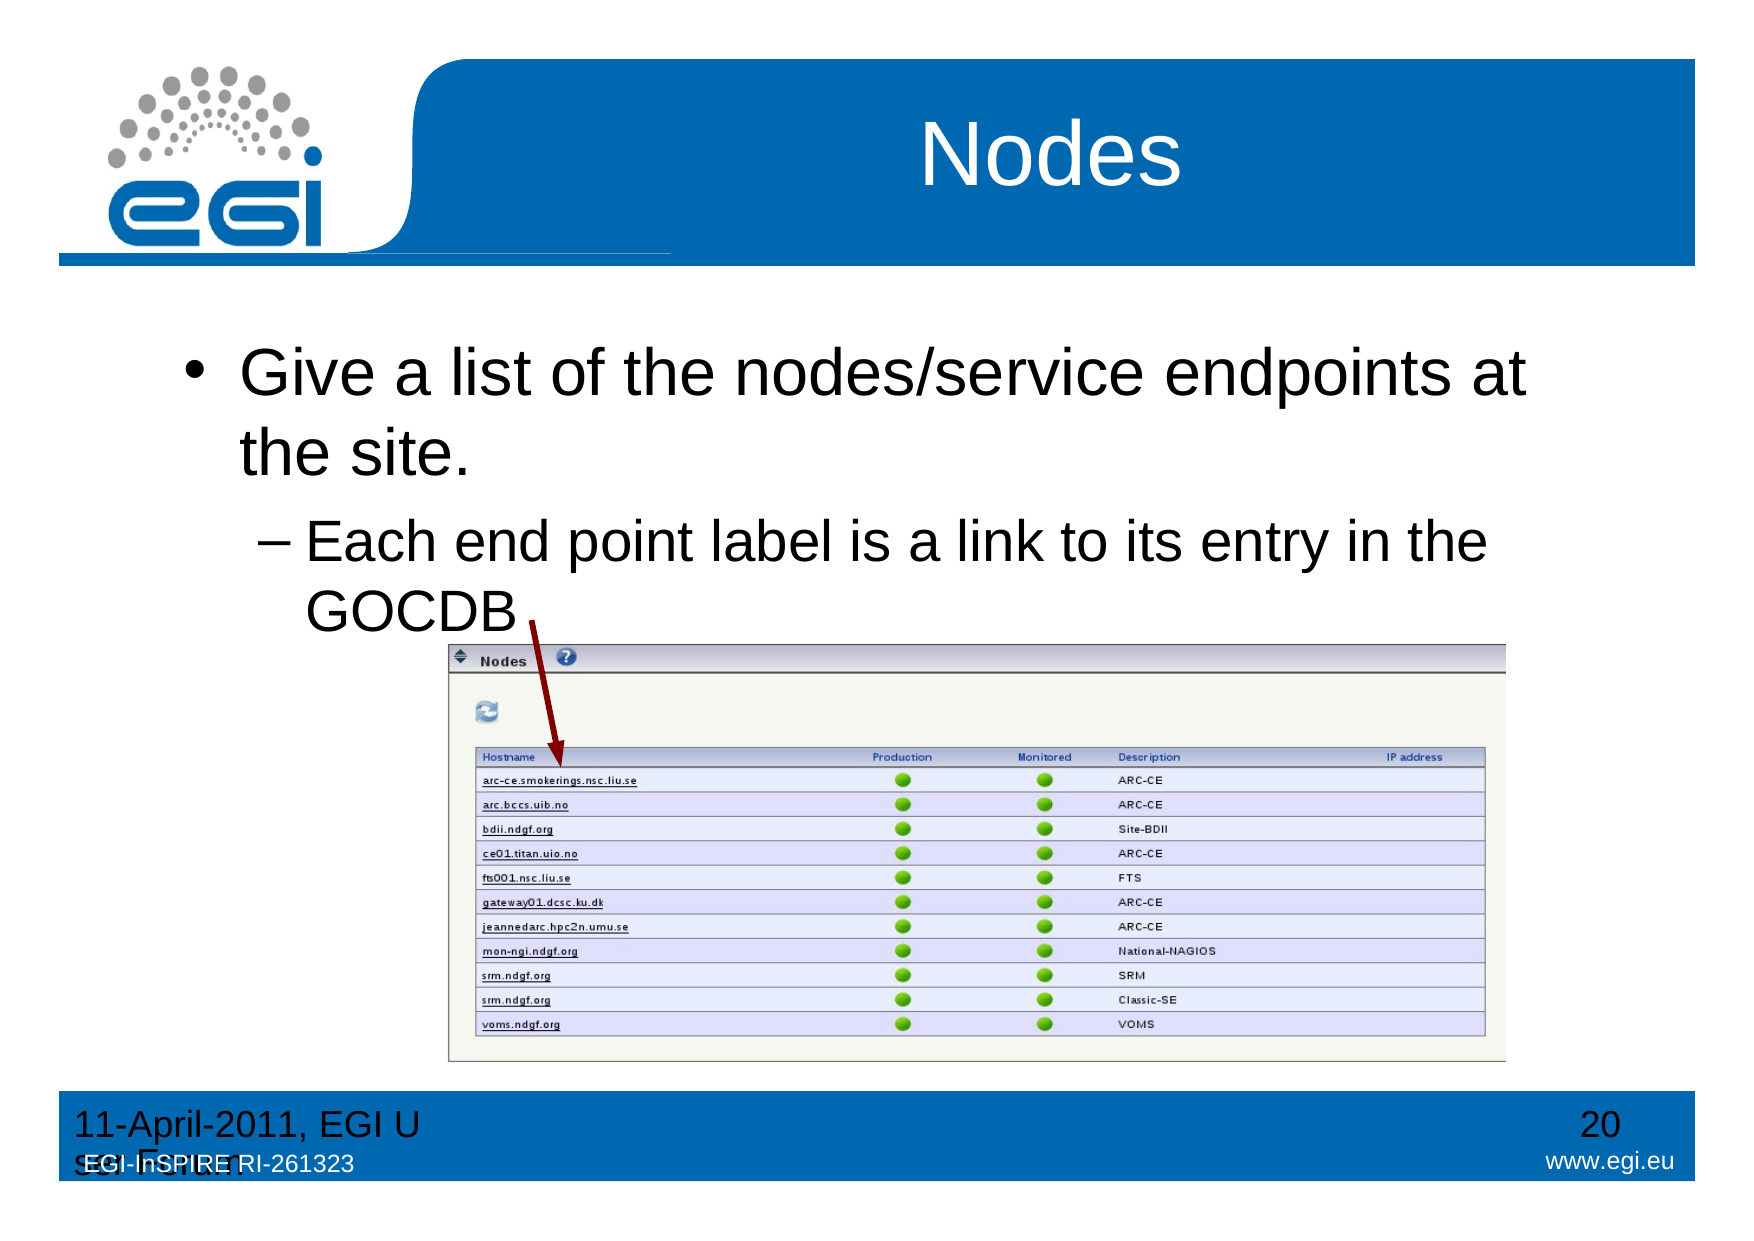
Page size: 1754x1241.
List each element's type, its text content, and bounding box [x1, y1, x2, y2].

picture [447, 643, 1506, 1063]
list Give a list of the nodes/service endpoints at the site. Each end point label is a link to its entry in the GOCDB [168, 320, 1614, 1062]
title Nodes [439, 31, 1663, 267]
picture [59, 59, 348, 253]
